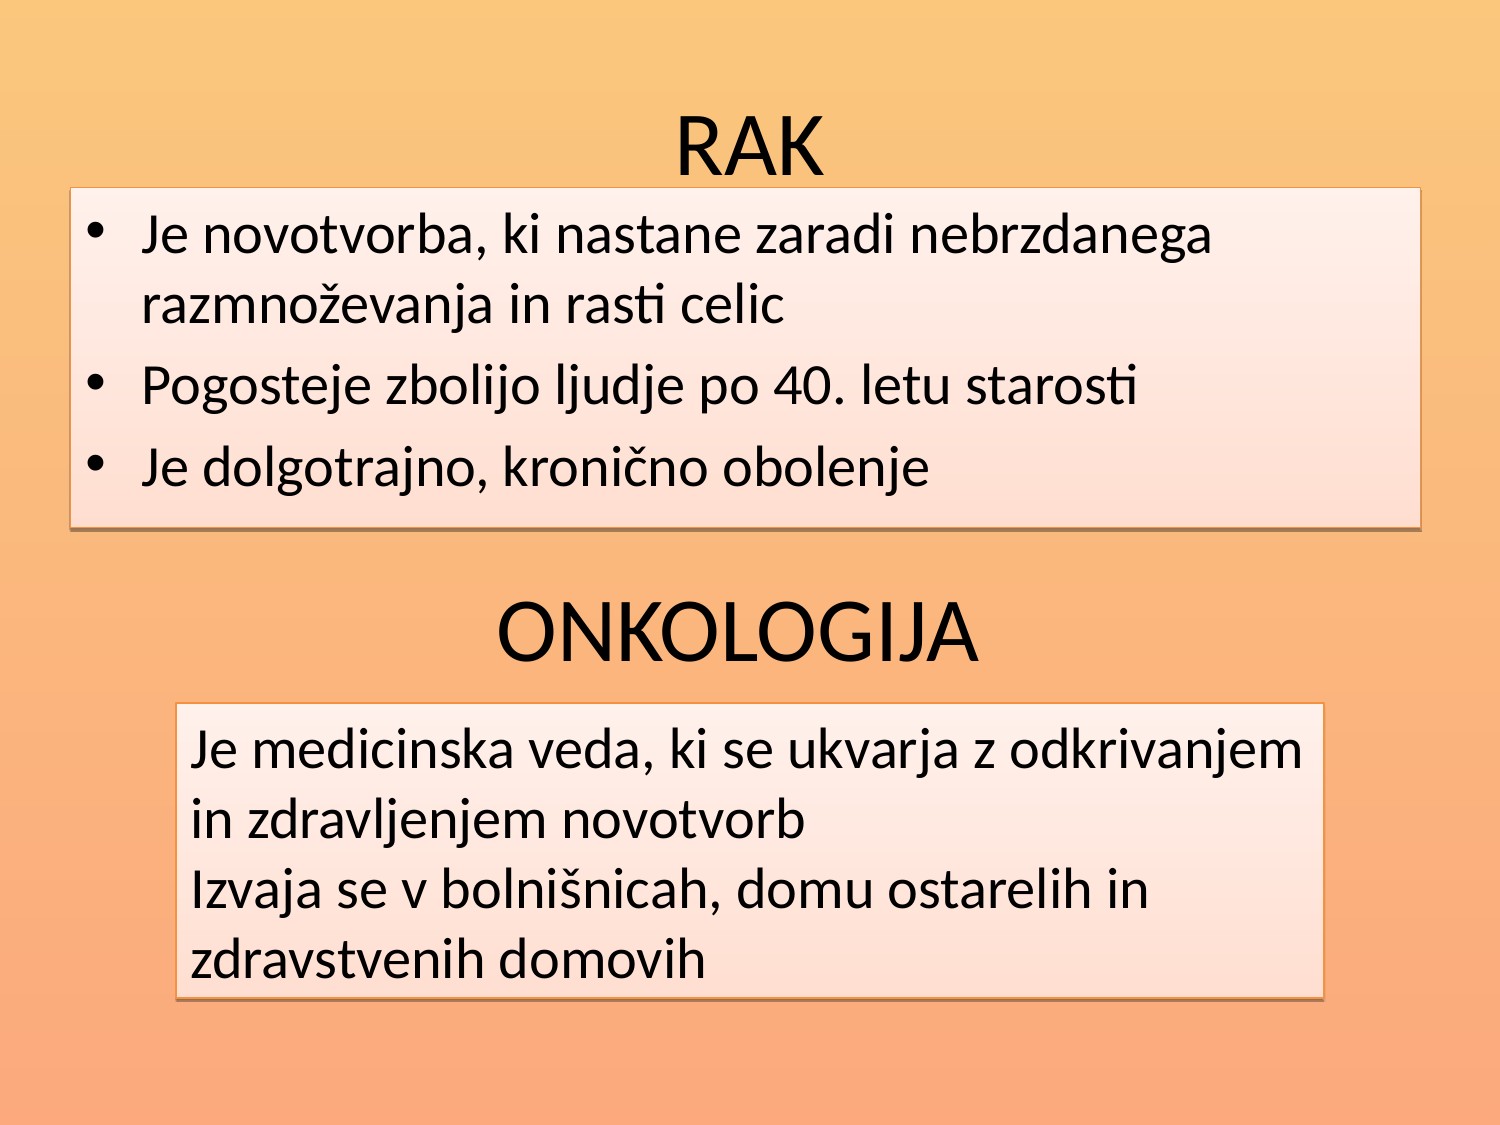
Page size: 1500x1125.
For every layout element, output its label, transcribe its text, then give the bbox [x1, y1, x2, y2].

text_box ONKOLOGIJA [304, 562, 1172, 688]
title RAK [75, 45, 1425, 233]
list Je novotvorba, ki nastane zaradi nebrzdanega razmnoževanja in rasti celic Pogosteje zbolijo ljudje po 40. letu starosti Je dolgotrajno, kronično obolenje [70, 187, 1421, 528]
text_box Je medicinska veda, ki se ukvarja z odkrivanjem in zdravljenjem novotvorb Izvaja se v bolnišnicah, domu ostarelih in zdravstvenih domovih [175, 703, 1325, 998]
